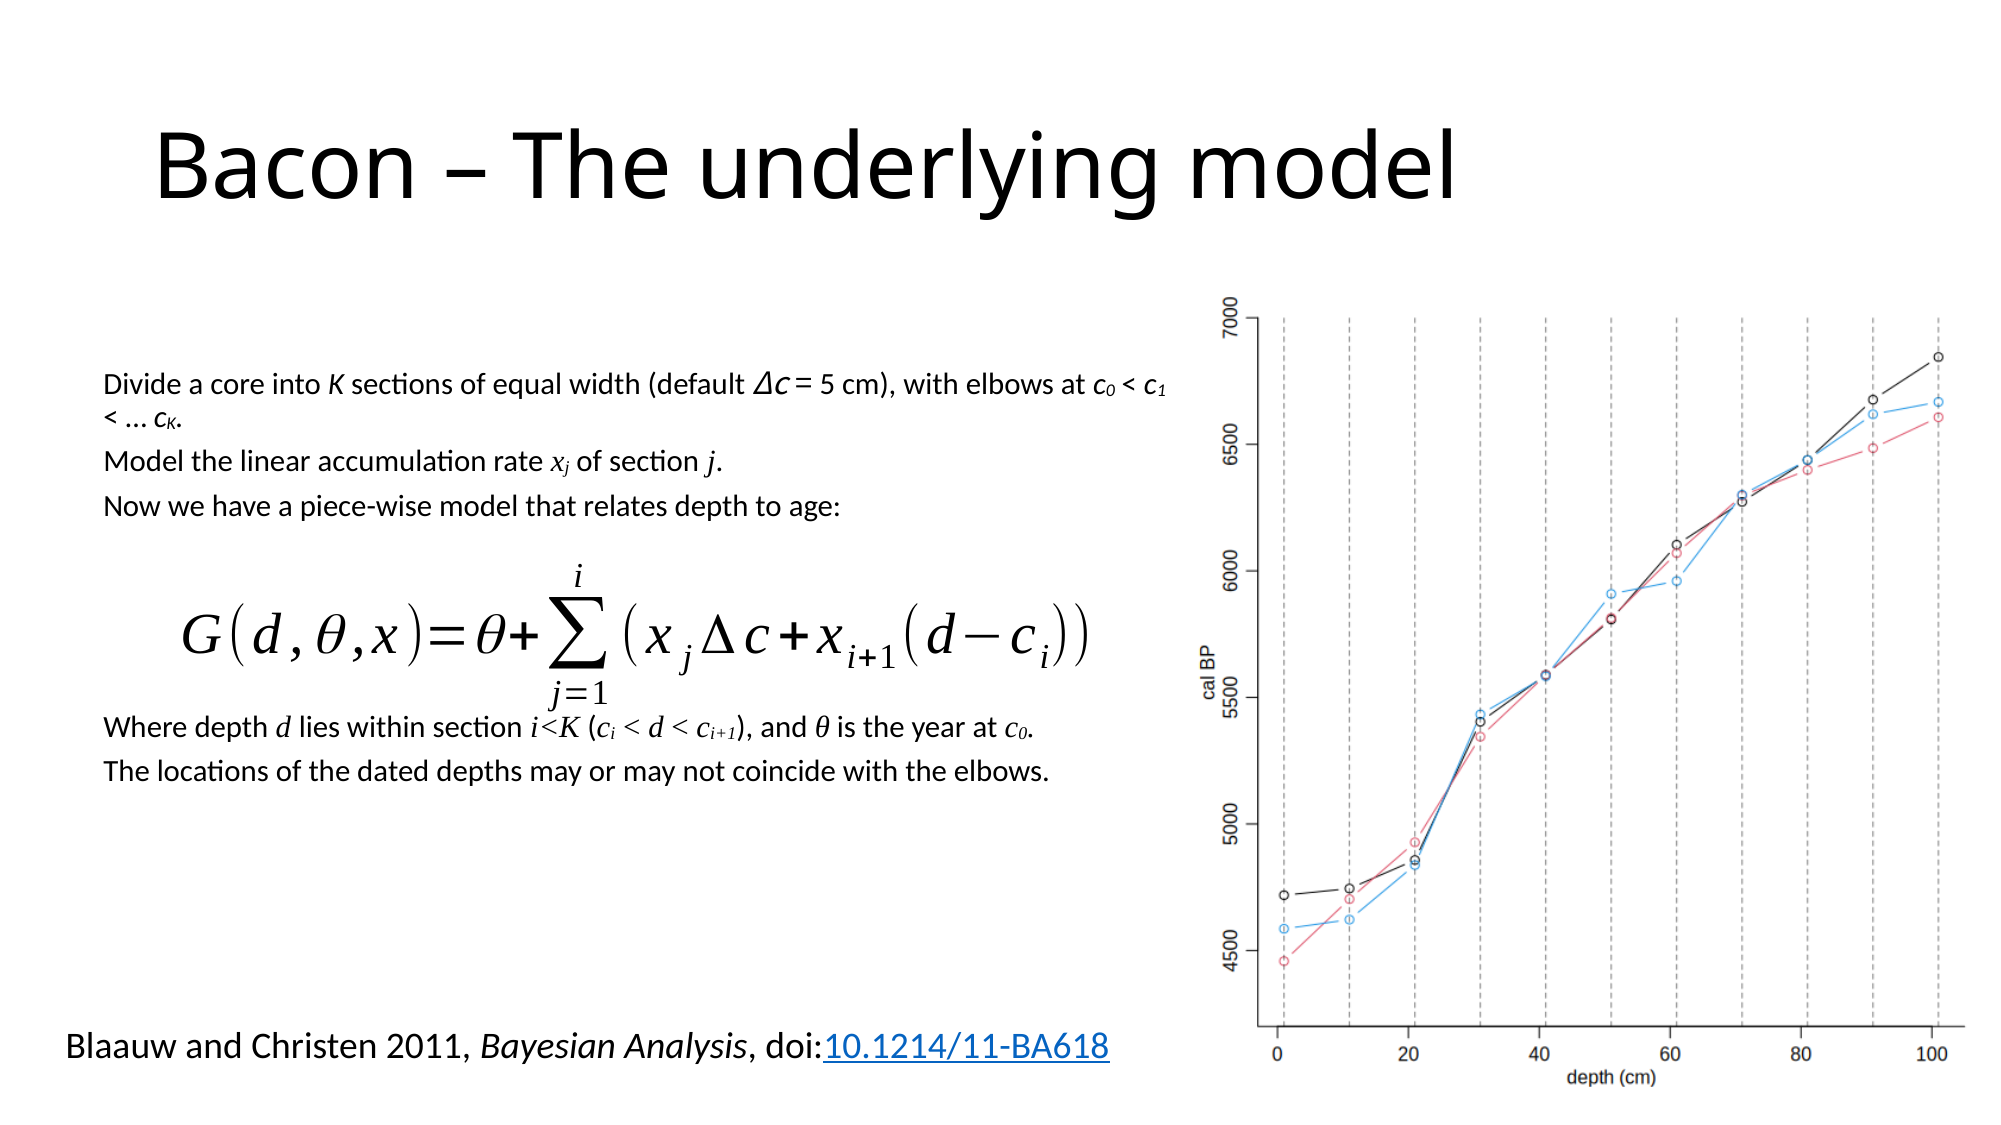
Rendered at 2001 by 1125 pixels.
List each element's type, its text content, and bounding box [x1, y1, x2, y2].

text_box Blaauw and Christen 2011, Bayesian Analysis, doi:10.1214/11-BA618 [50, 1013, 1193, 1074]
text_box Bacon – The underlying model [137, 59, 1863, 278]
chart [165, 555, 1105, 713]
picture [1193, 295, 1984, 1095]
text_box Divide a core into K sections of equal width (default Δc = 5 cm), with elbows at c0 < c1 < … cK. Model the linear accumulation rate xj of section j. Now we have a piece-wise model that relates depth to age: Where depth d lies within section i<K (ci < d < ci+1), and θ is the year at c0. The locations of the dated depths may or may not coincide with the elbows. [88, 360, 1182, 804]
